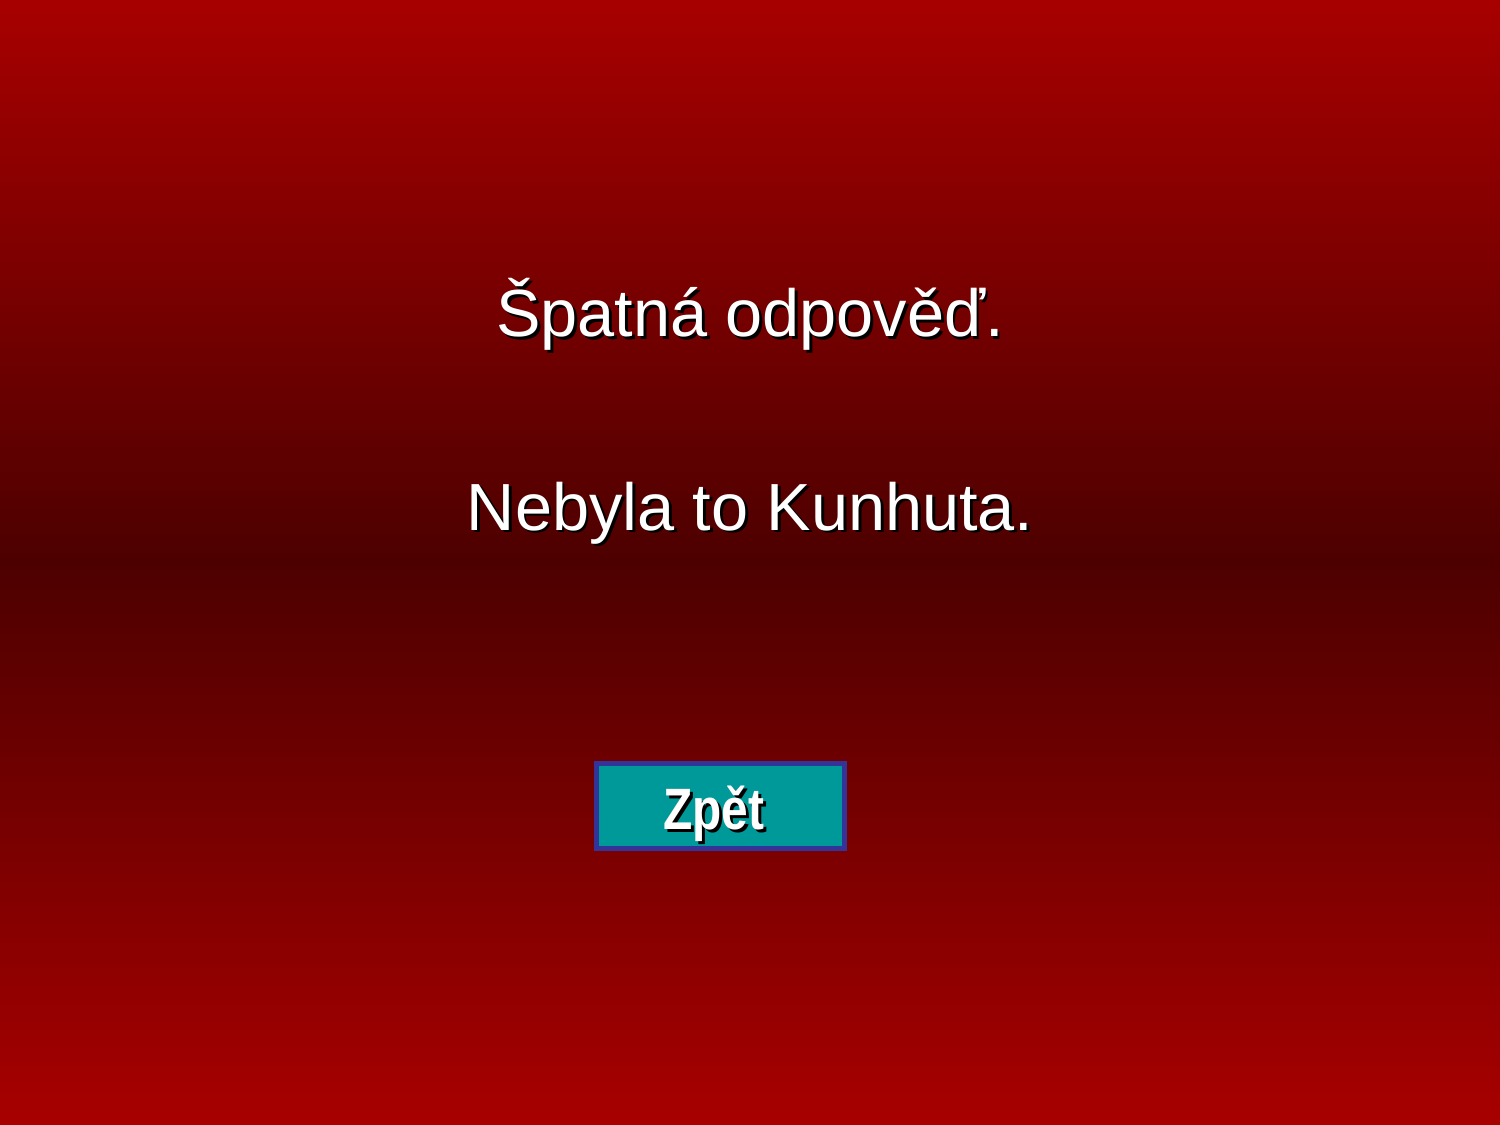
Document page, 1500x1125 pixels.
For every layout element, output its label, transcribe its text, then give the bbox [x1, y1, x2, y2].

list Špatná odpověď. Nebyla to Kunhuta. [75, 262, 1426, 1006]
text_box Zpět [596, 763, 845, 849]
